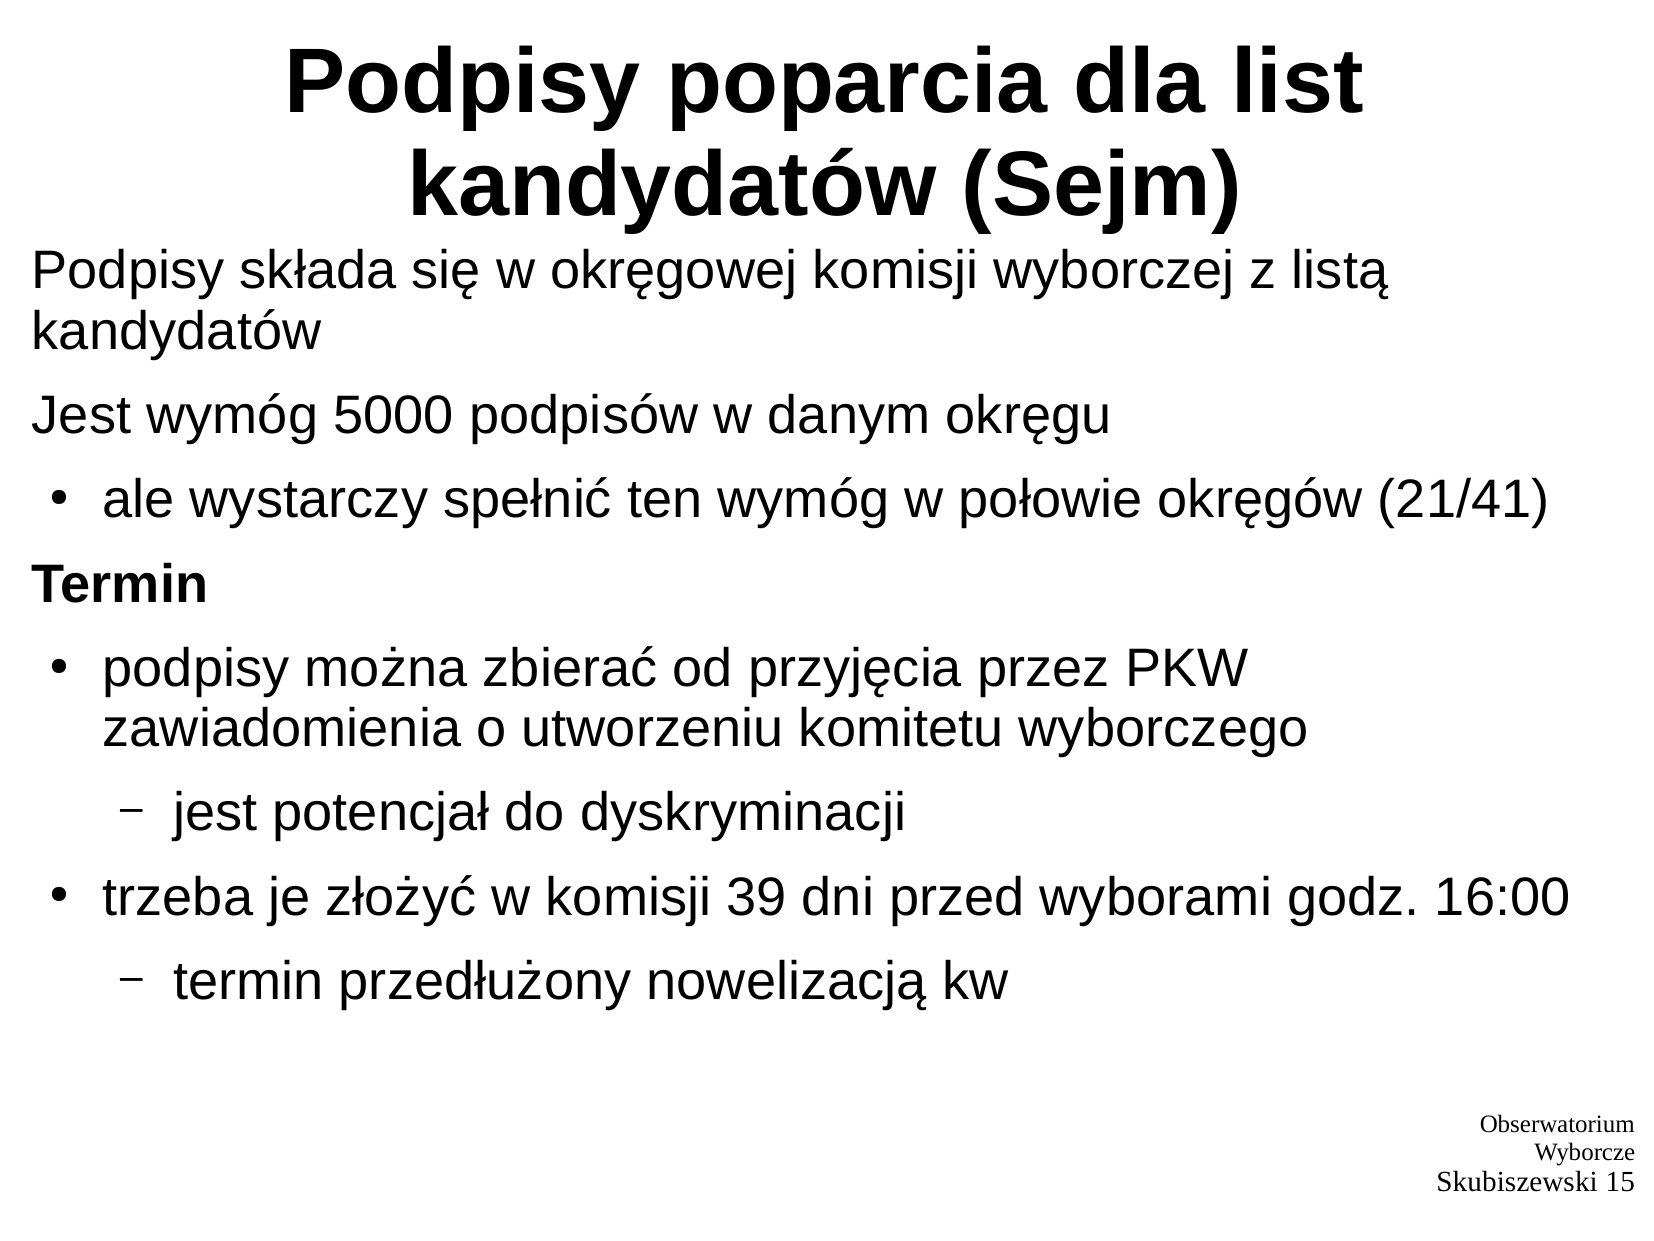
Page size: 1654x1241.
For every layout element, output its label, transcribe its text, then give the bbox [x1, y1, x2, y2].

title Podpisy poparcia dla list kandydatów (Sejm) [15, 30, 1636, 286]
list Podpisy składa się w okręgowej komisji wyborczej z listą kandydatów Jest wymóg 5000 podpisów w danym okręgu ale wystarczy spełnić ten wymóg w połowie okręgów (21/41) Termin podpisy można zbierać od przyjęcia przez PKW zawiadomienia o utworzeniu komitetu wyborczego jest potencjał do dyskryminacji trzeba je złożyć w komisji 39 dni przed wyborami godz. 16:00 termin przedłużony nowelizacją kw [31, 240, 1622, 1216]
